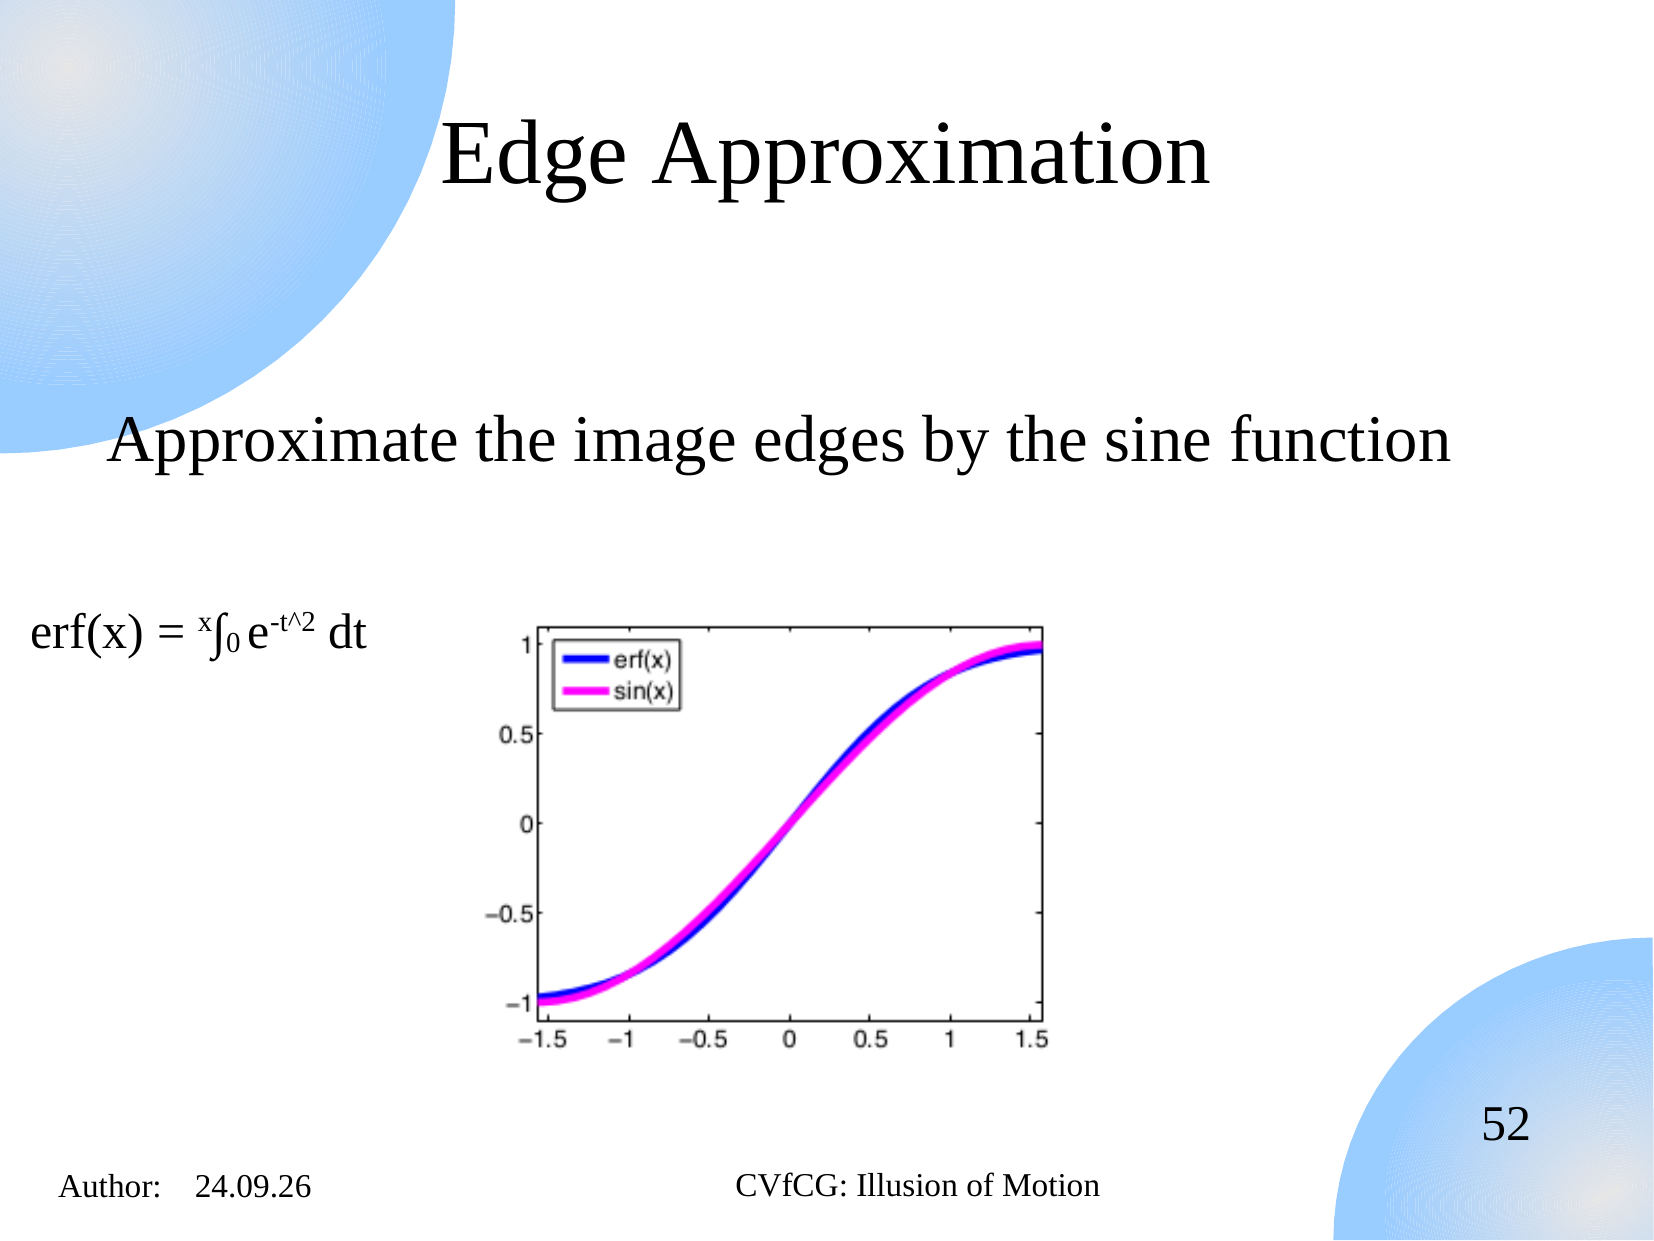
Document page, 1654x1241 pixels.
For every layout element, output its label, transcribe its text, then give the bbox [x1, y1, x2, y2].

title Edge Approximation [82, 49, 1571, 257]
text_box CVfCG: Illusion of Motion [735, 1166, 1346, 1204]
text_box <number> [1401, 1095, 1611, 1152]
text_box erf(x) = x∫0 e-t^2 dt [30, 603, 449, 678]
picture [481, 608, 1094, 1079]
subtitle Approximate the image edges by the sine function [82, 290, 1571, 589]
